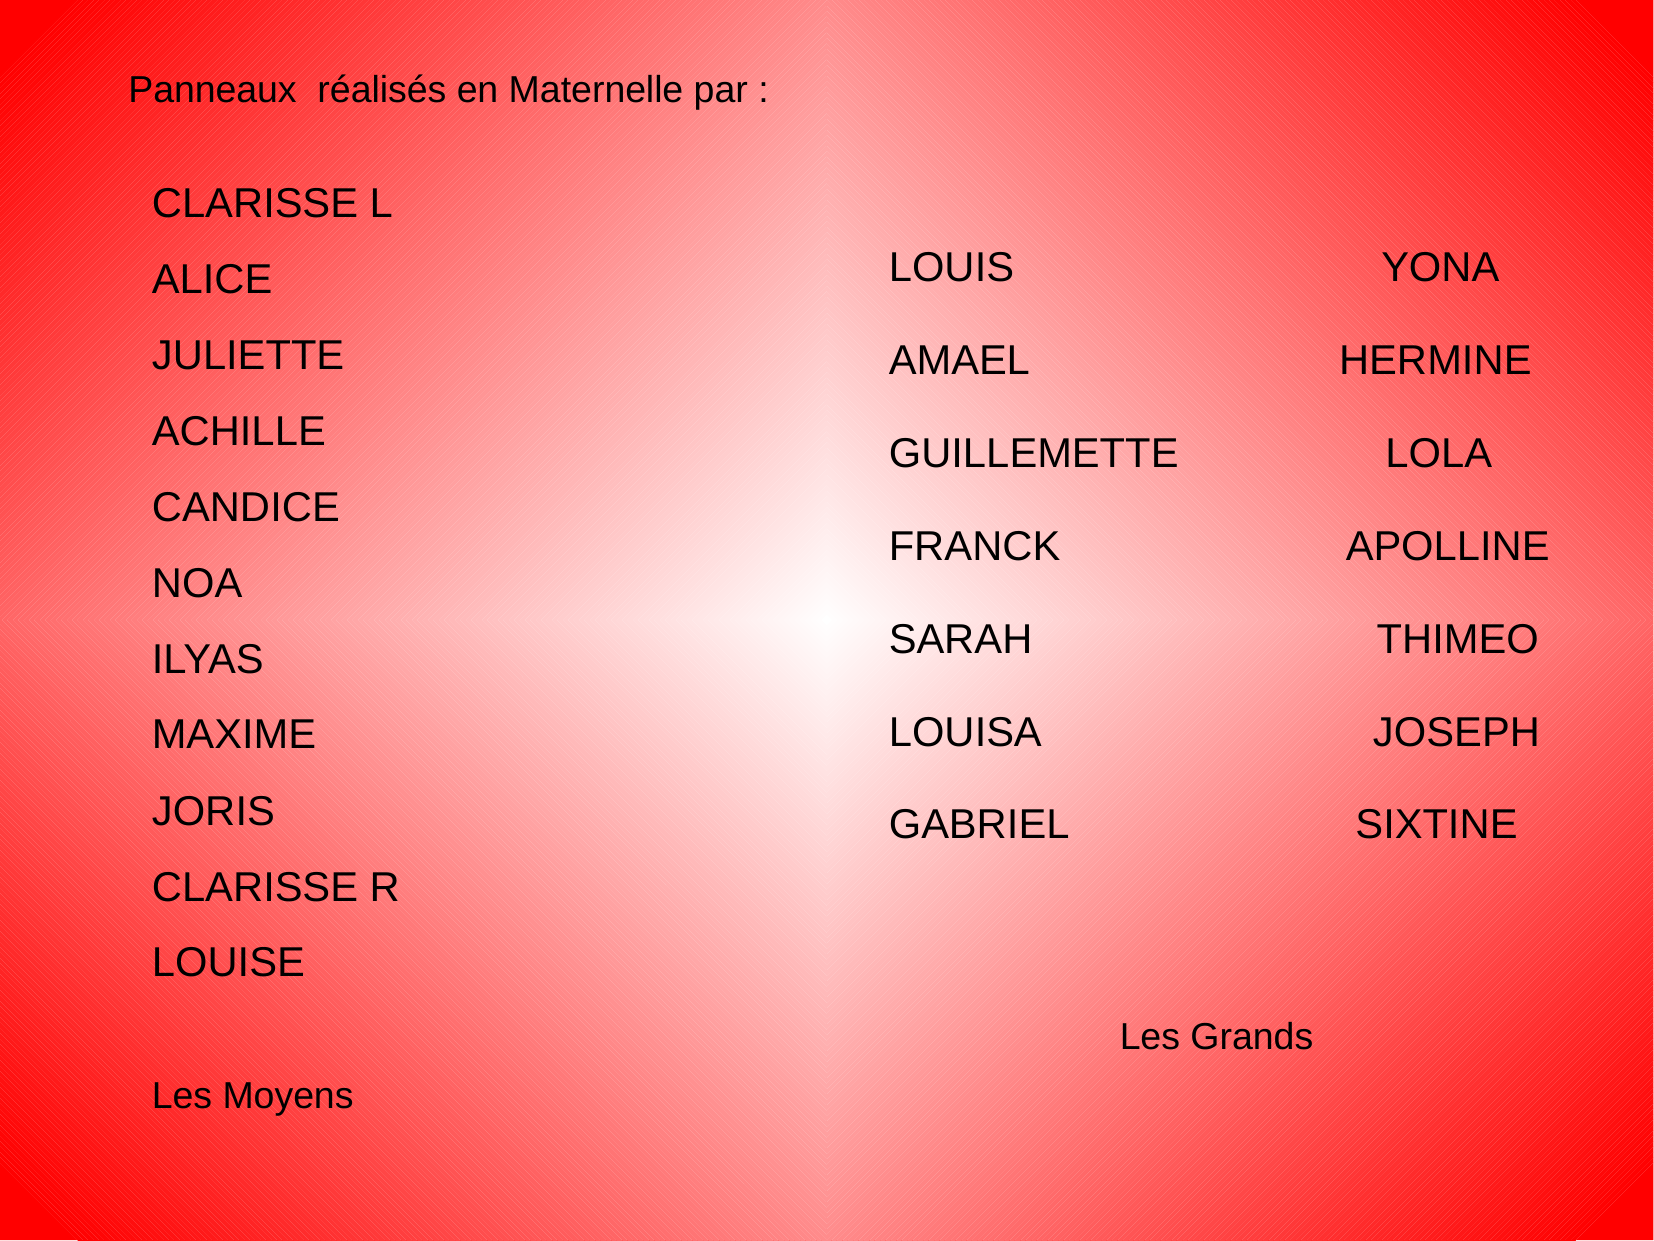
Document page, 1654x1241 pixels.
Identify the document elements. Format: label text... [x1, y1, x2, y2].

list CLARISSE L ALICE JULIETTE ACHILLE CANDICE NOA ILYAS MAXIME JORIS CLARISSE R LOUISE Les Moyens [81, 179, 566, 1197]
text_box LOUIS YONA AMAEL HERMINE GUILLEMETTE LOLA FRANCK APOLLINE SARAH THIMEO LOUISA JOSEPH GABRIEL SIXTINE Les Grands [874, 236, 1571, 1154]
text_box Panneaux réalisés en Maternelle par : [113, 61, 794, 119]
